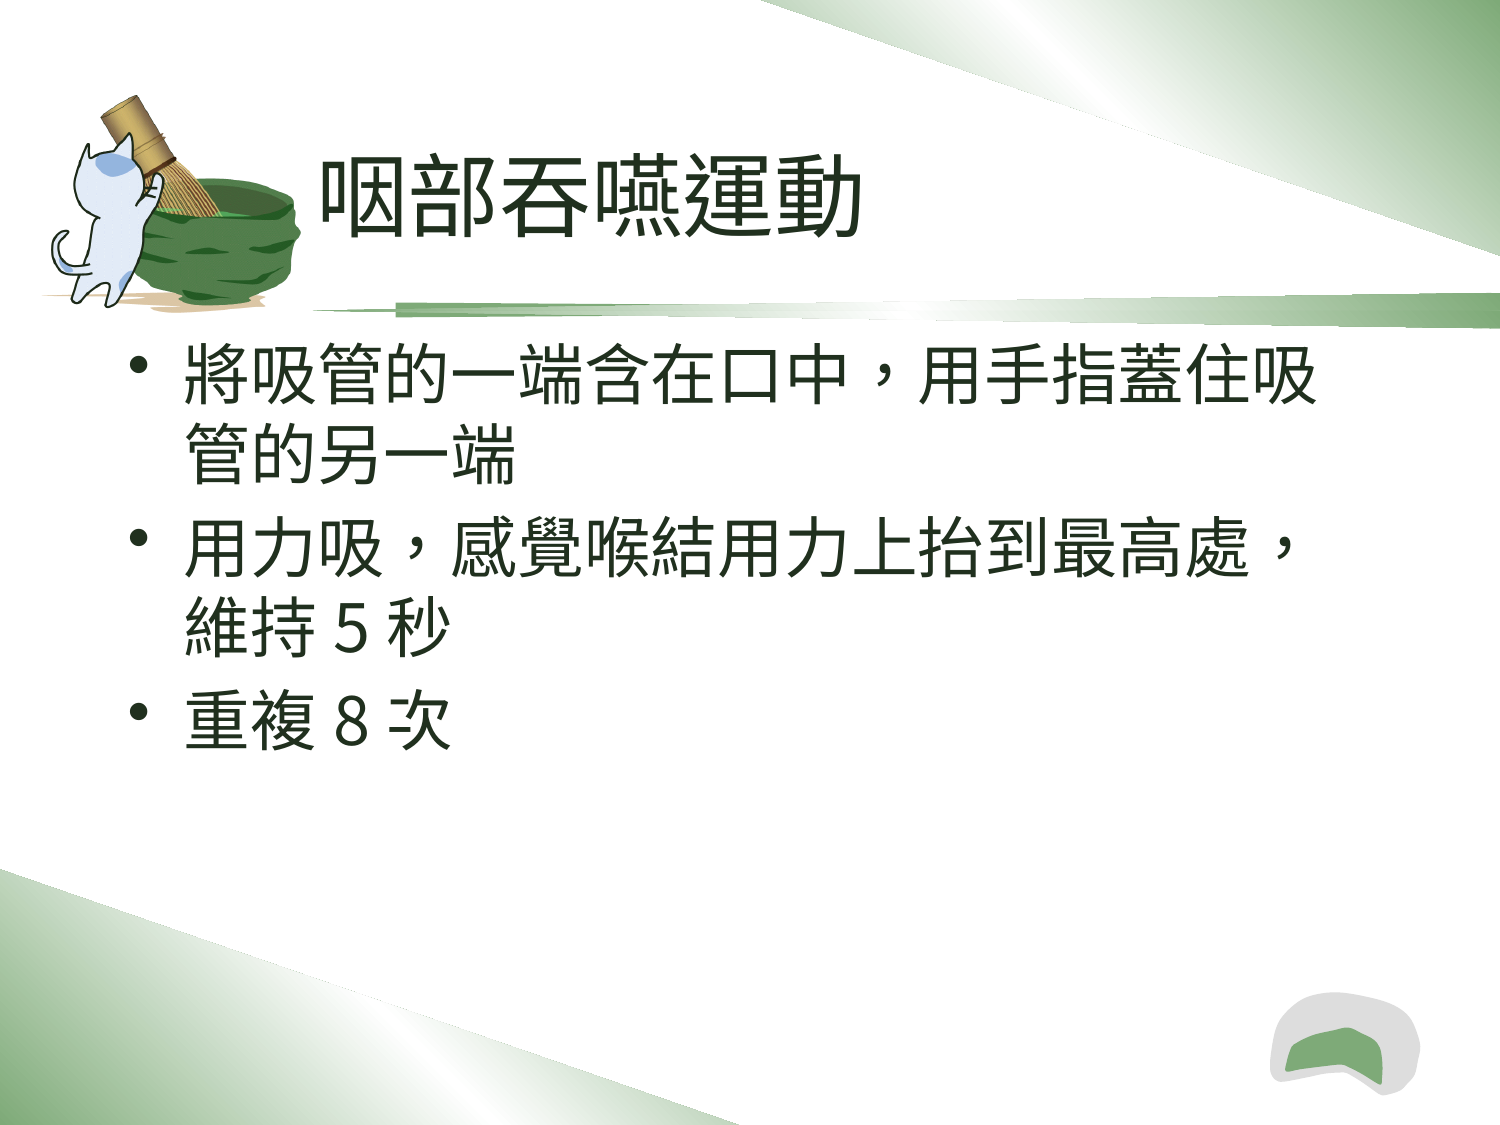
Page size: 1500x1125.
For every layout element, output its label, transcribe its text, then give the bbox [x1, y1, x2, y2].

title 咽部吞嚥運動 [301, 99, 1388, 288]
picture [29, 90, 306, 318]
list 將吸管的一端含在口中，用手指蓋住吸管的另一端 用力吸，感覺喉結用力上抬到最高處，維持5秒 重複8次 [112, 324, 1388, 1000]
